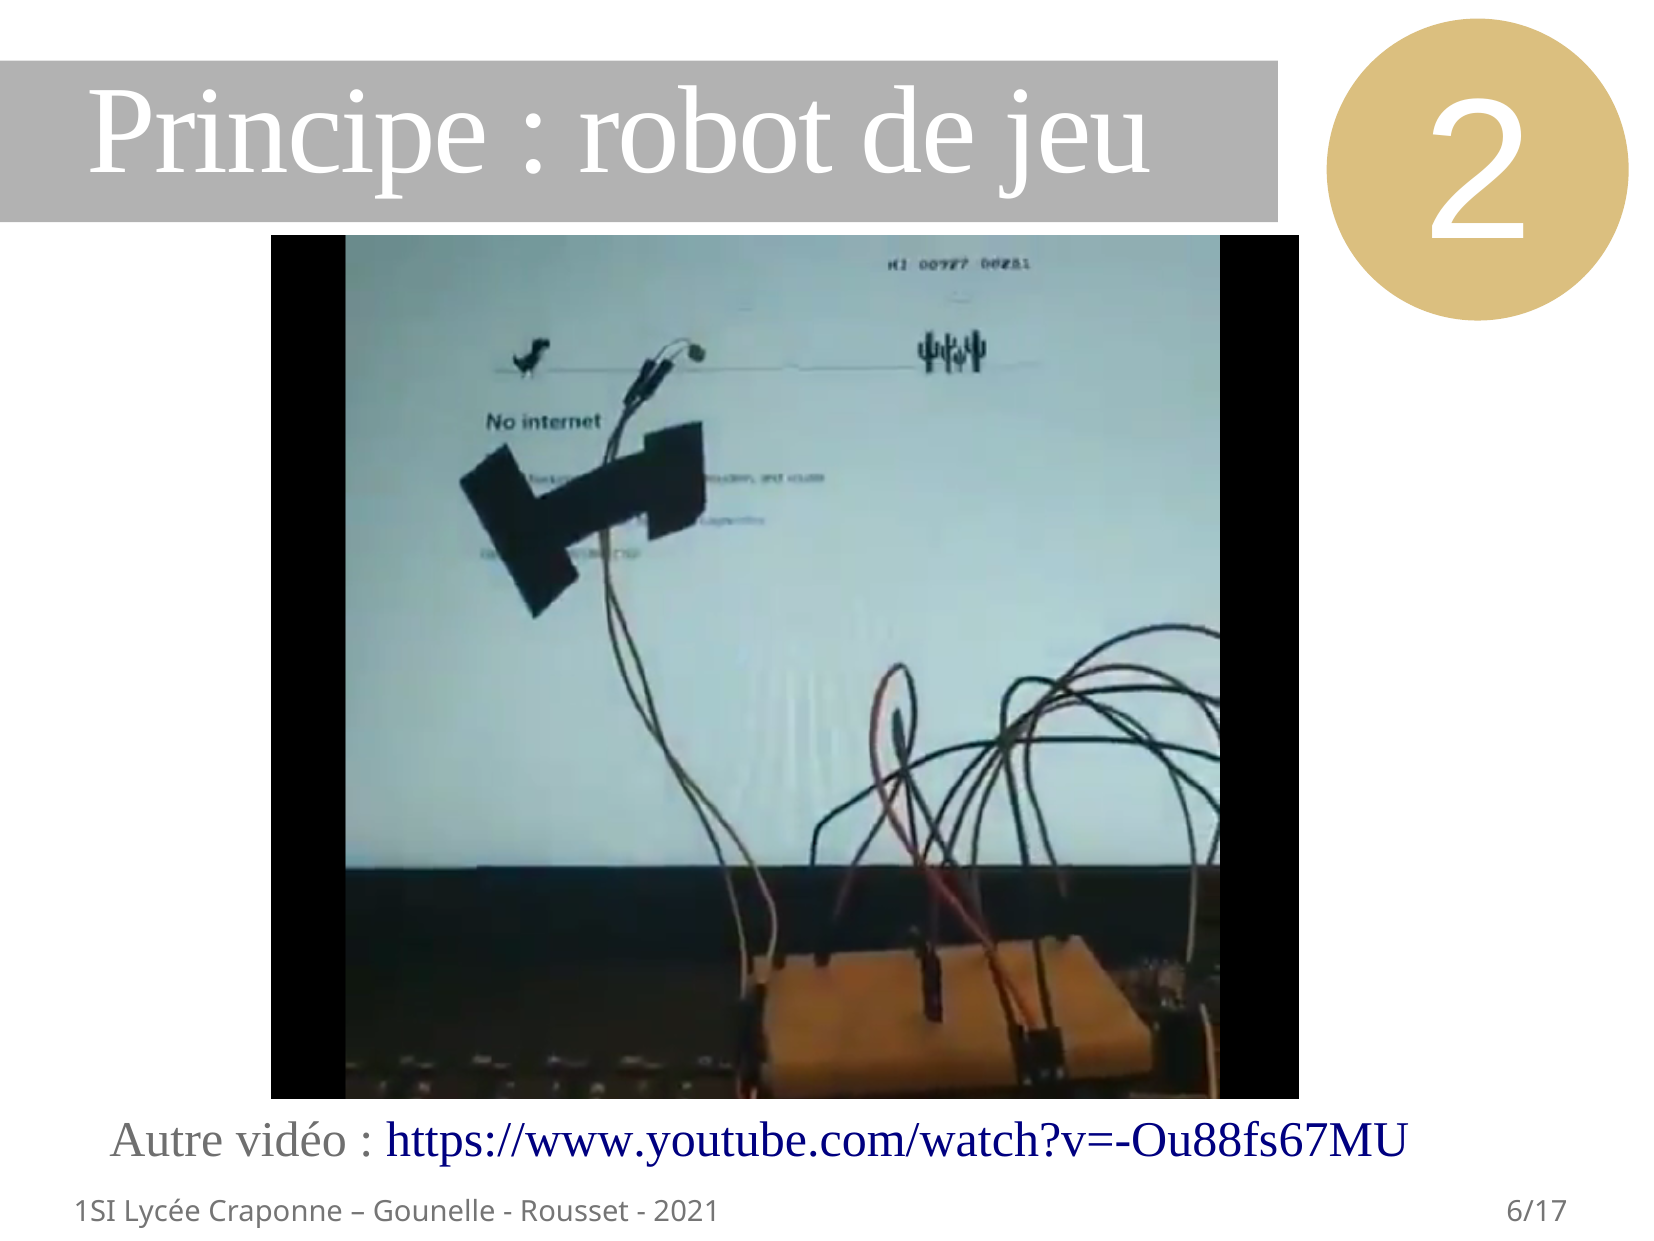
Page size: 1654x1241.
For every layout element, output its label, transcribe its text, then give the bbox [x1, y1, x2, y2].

text_box Principe : robot de jeu [0, 60, 1278, 223]
picture [271, 235, 1299, 1099]
text_box 2 [1326, 18, 1629, 321]
text_box Autre vidéo : https://www.youtube.com/watch?v=-Ou88fs67MU [109, 1111, 1458, 1186]
